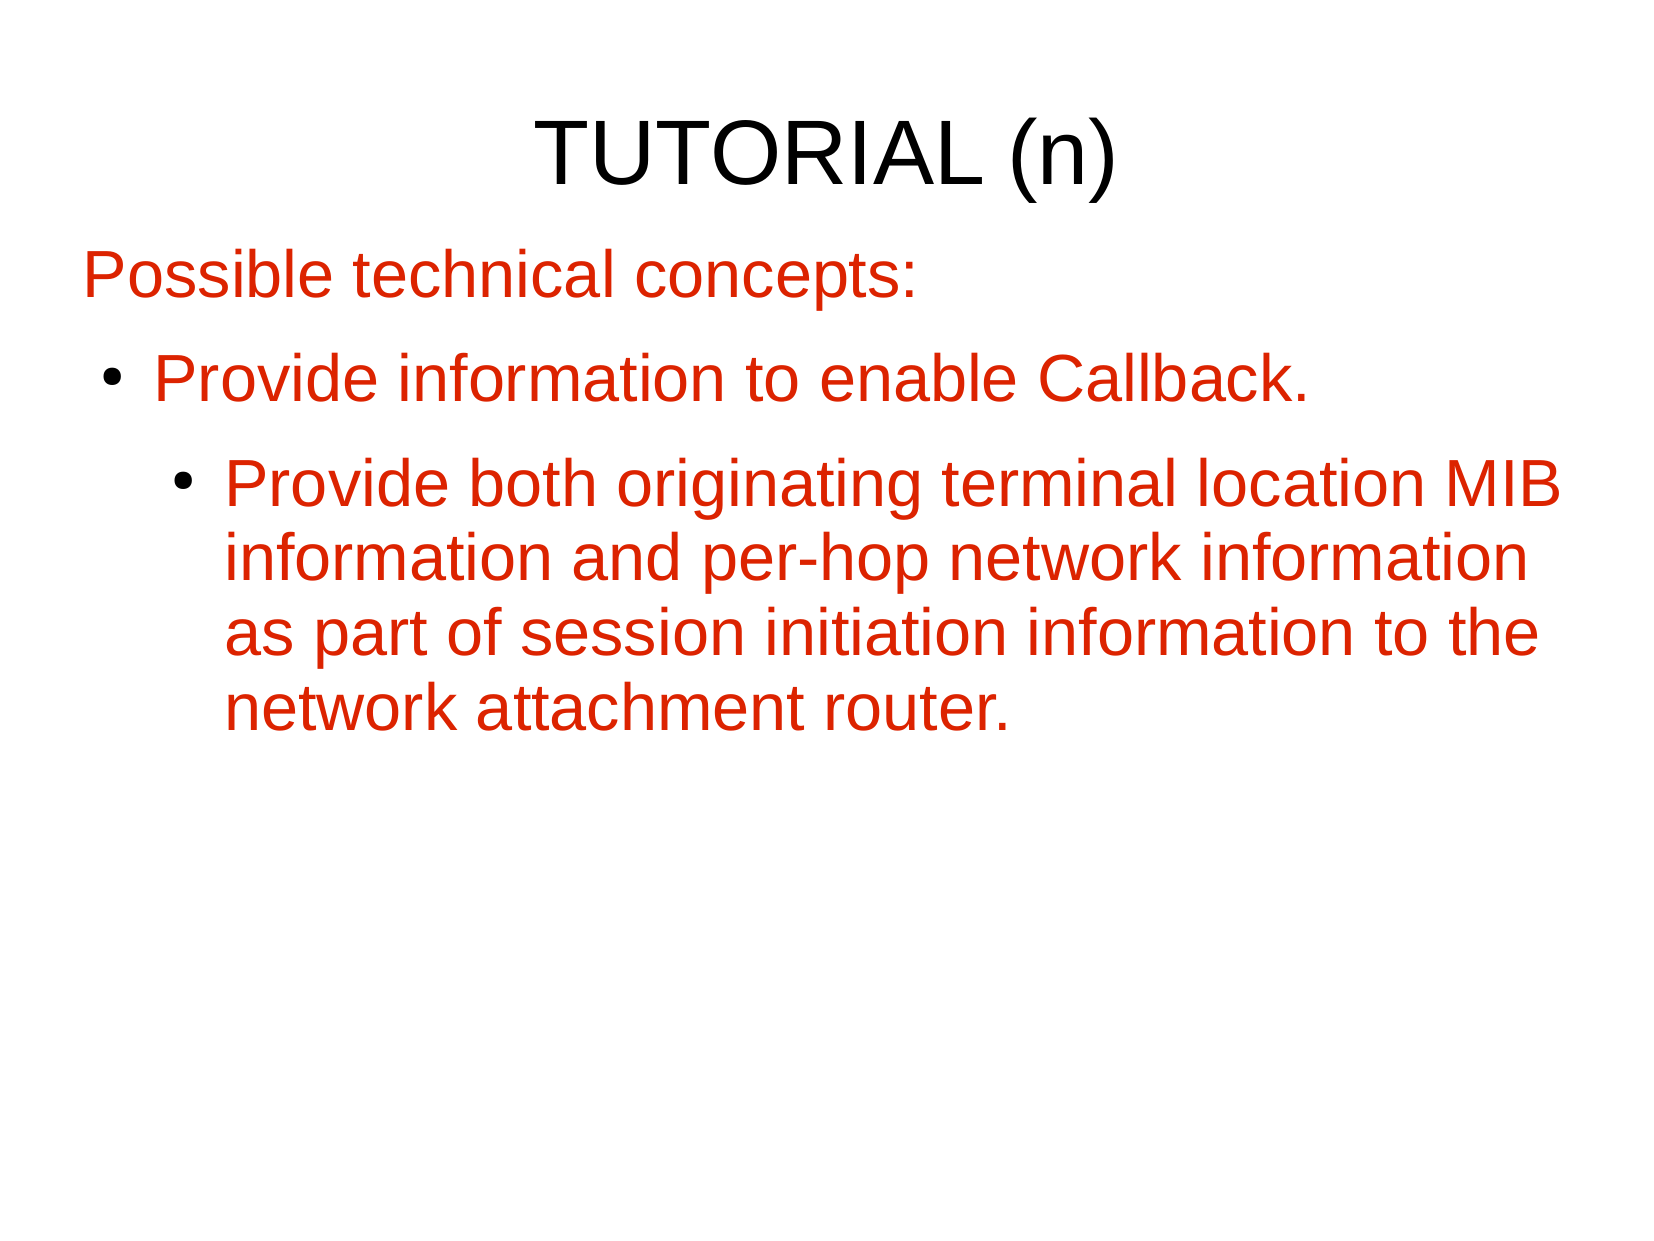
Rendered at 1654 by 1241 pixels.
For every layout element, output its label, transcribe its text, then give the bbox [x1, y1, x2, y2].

title TUTORIAL (n) [82, 56, 1571, 237]
list Possible technical concepts: Provide information to enable Callback. Provide both originating terminal location MIB information and per-hop network information as part of session initiation information to the network attachment router. [82, 237, 1571, 1041]
